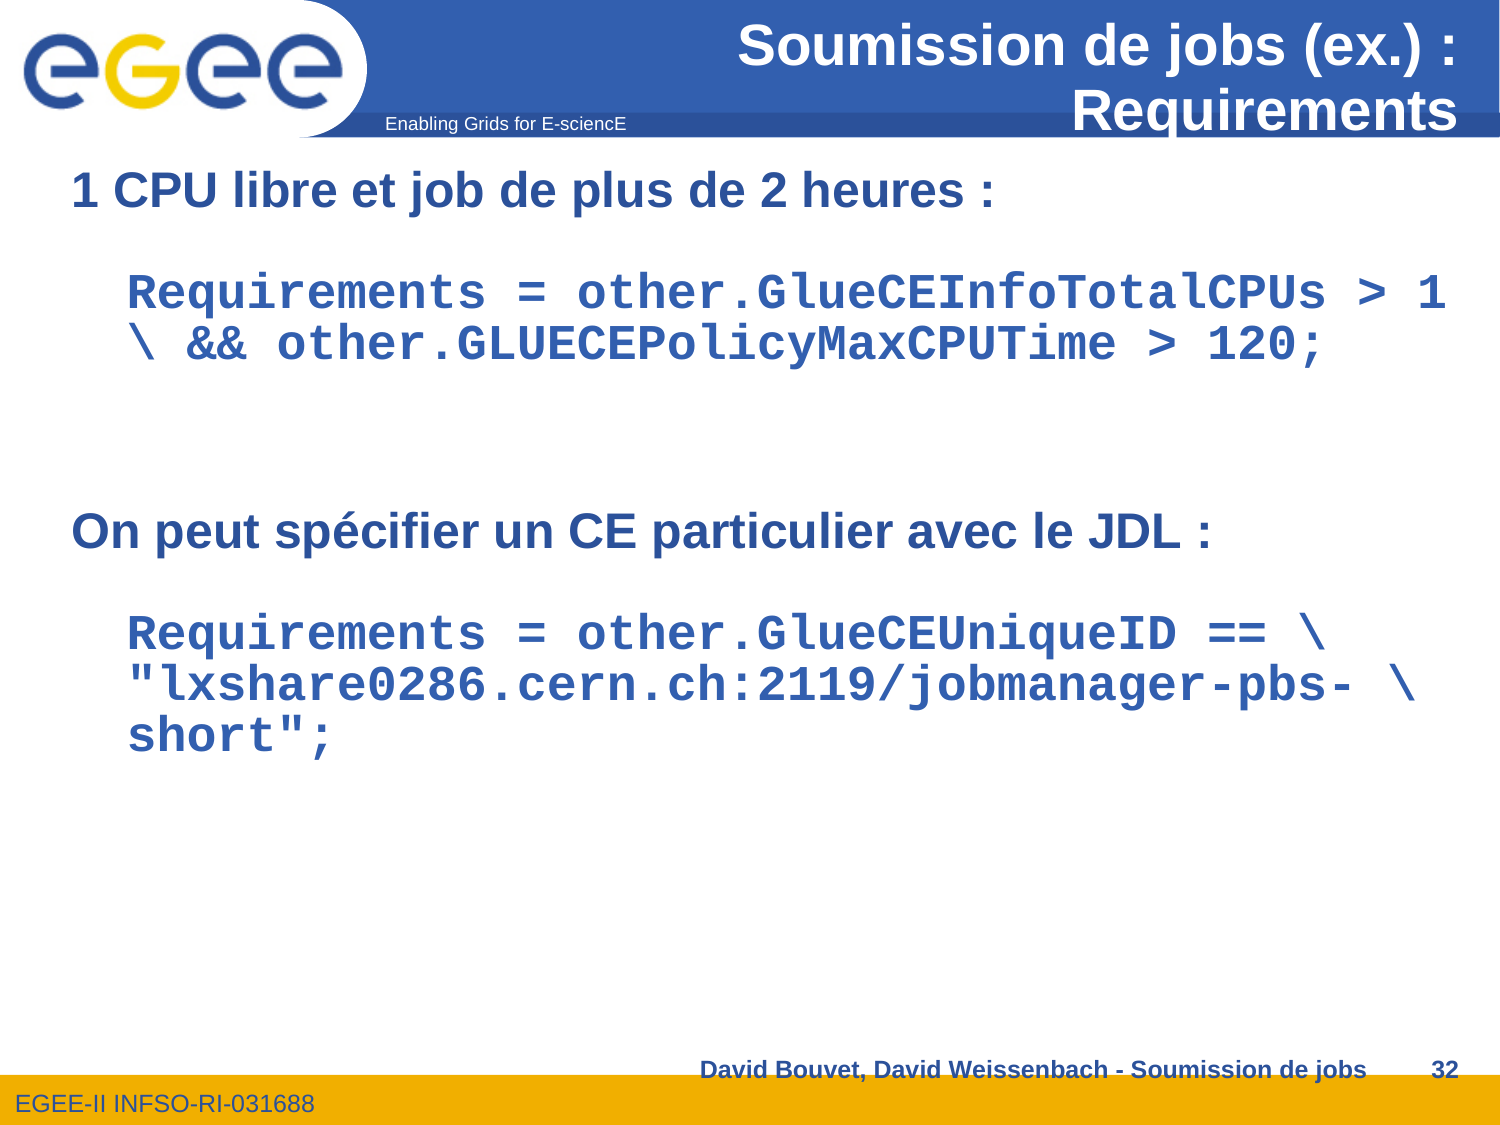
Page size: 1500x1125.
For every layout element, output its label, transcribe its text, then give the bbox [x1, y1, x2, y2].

list 1 CPU libre et job de plus de 2 heures : Requirements = other.GlueCEInfoTotalCPUs > 1 \ && other.GLUECEPolicyMaxCPUTime > 120; On peut spécifier un CE particulier avec le JDL : Requirements = other.GlueCEUniqueID == \ "lxshare0286.cern.ch:2119/jobmanager-pbs- \ short"; [56, 159, 1466, 1051]
picture [18, 30, 349, 112]
title Soumission de jobs (ex.) : Requirements [369, 0, 1475, 174]
